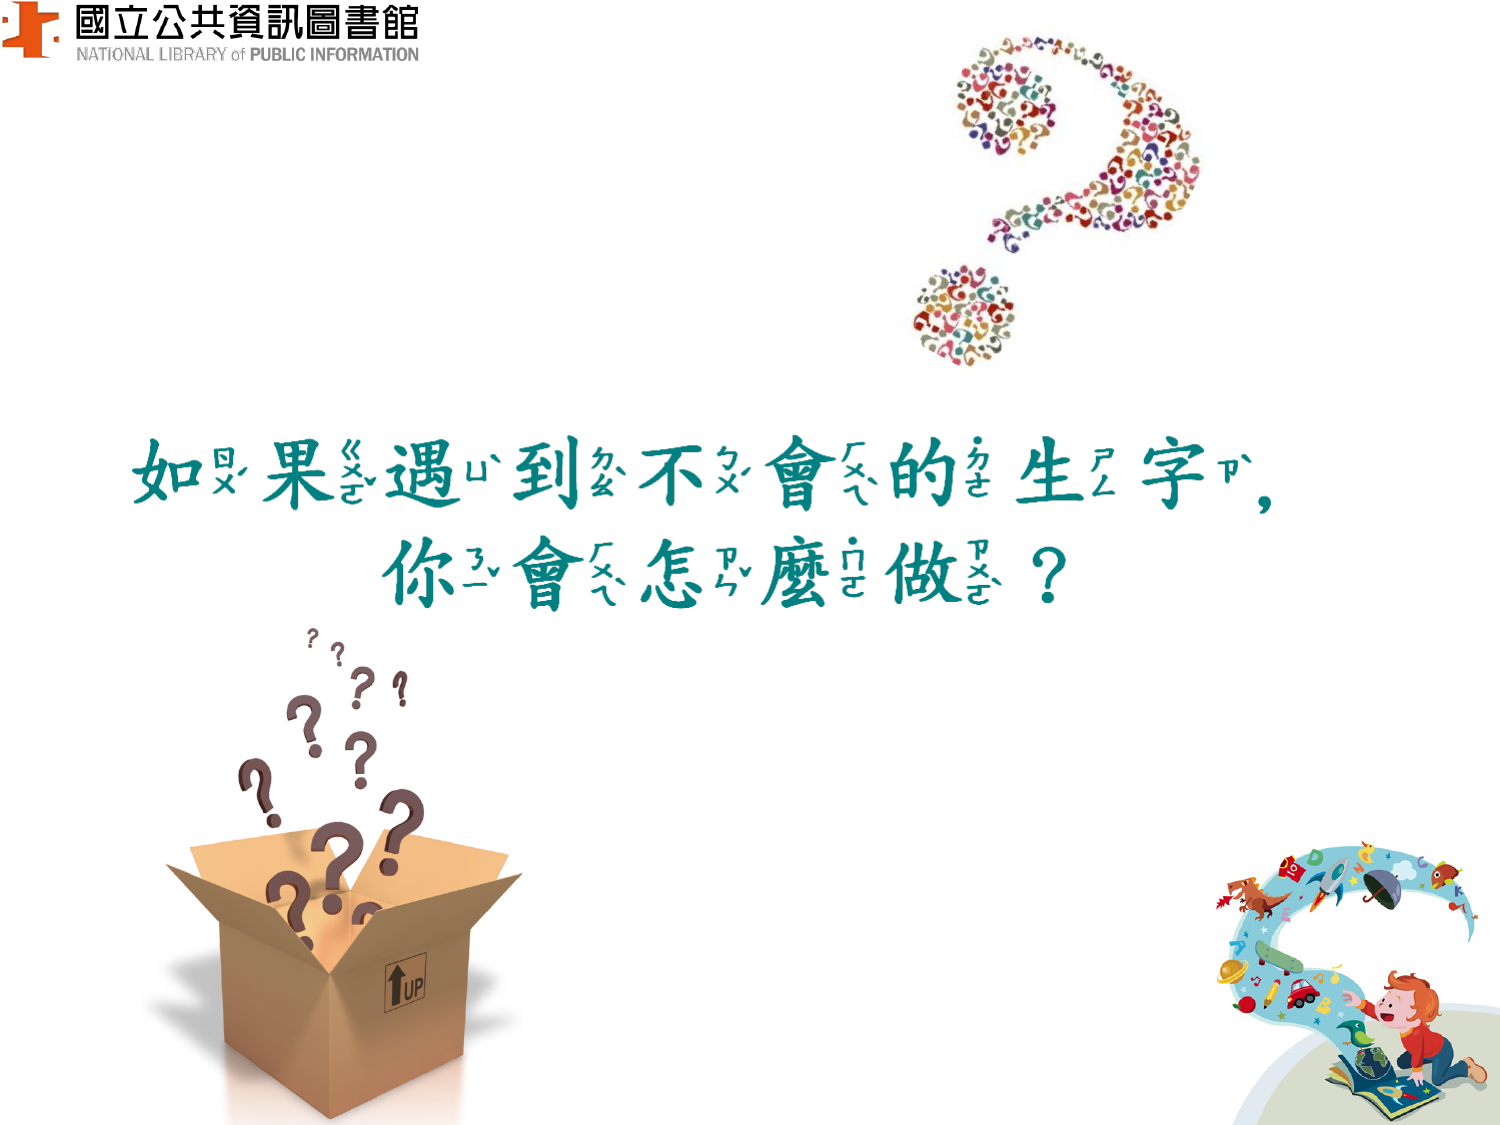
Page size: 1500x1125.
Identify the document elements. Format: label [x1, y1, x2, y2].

picture [76, 0, 1432, 612]
picture [1210, 835, 1500, 1125]
picture [0, 0, 420, 62]
picture [112, 621, 550, 1125]
